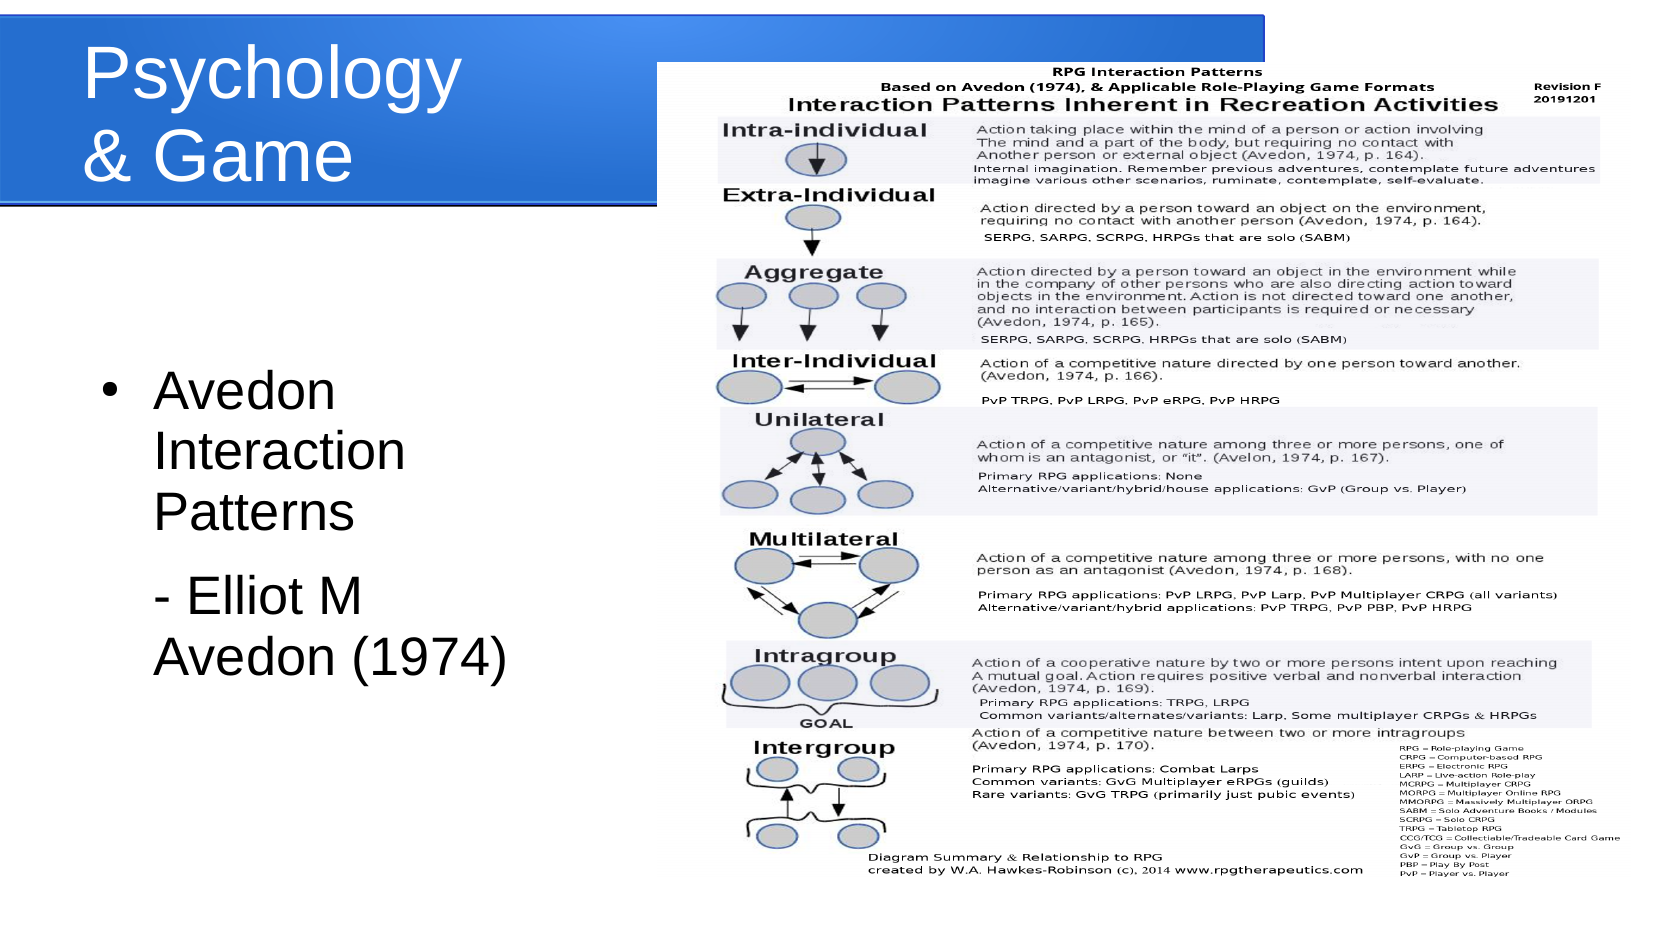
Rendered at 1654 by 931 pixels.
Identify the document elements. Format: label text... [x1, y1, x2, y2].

list Avedon Interaction Patterns - Elliot M Avedon (1974) [82, 360, 518, 846]
title Psychology & Game Studies [82, 2, 717, 310]
picture [657, 62, 1631, 877]
